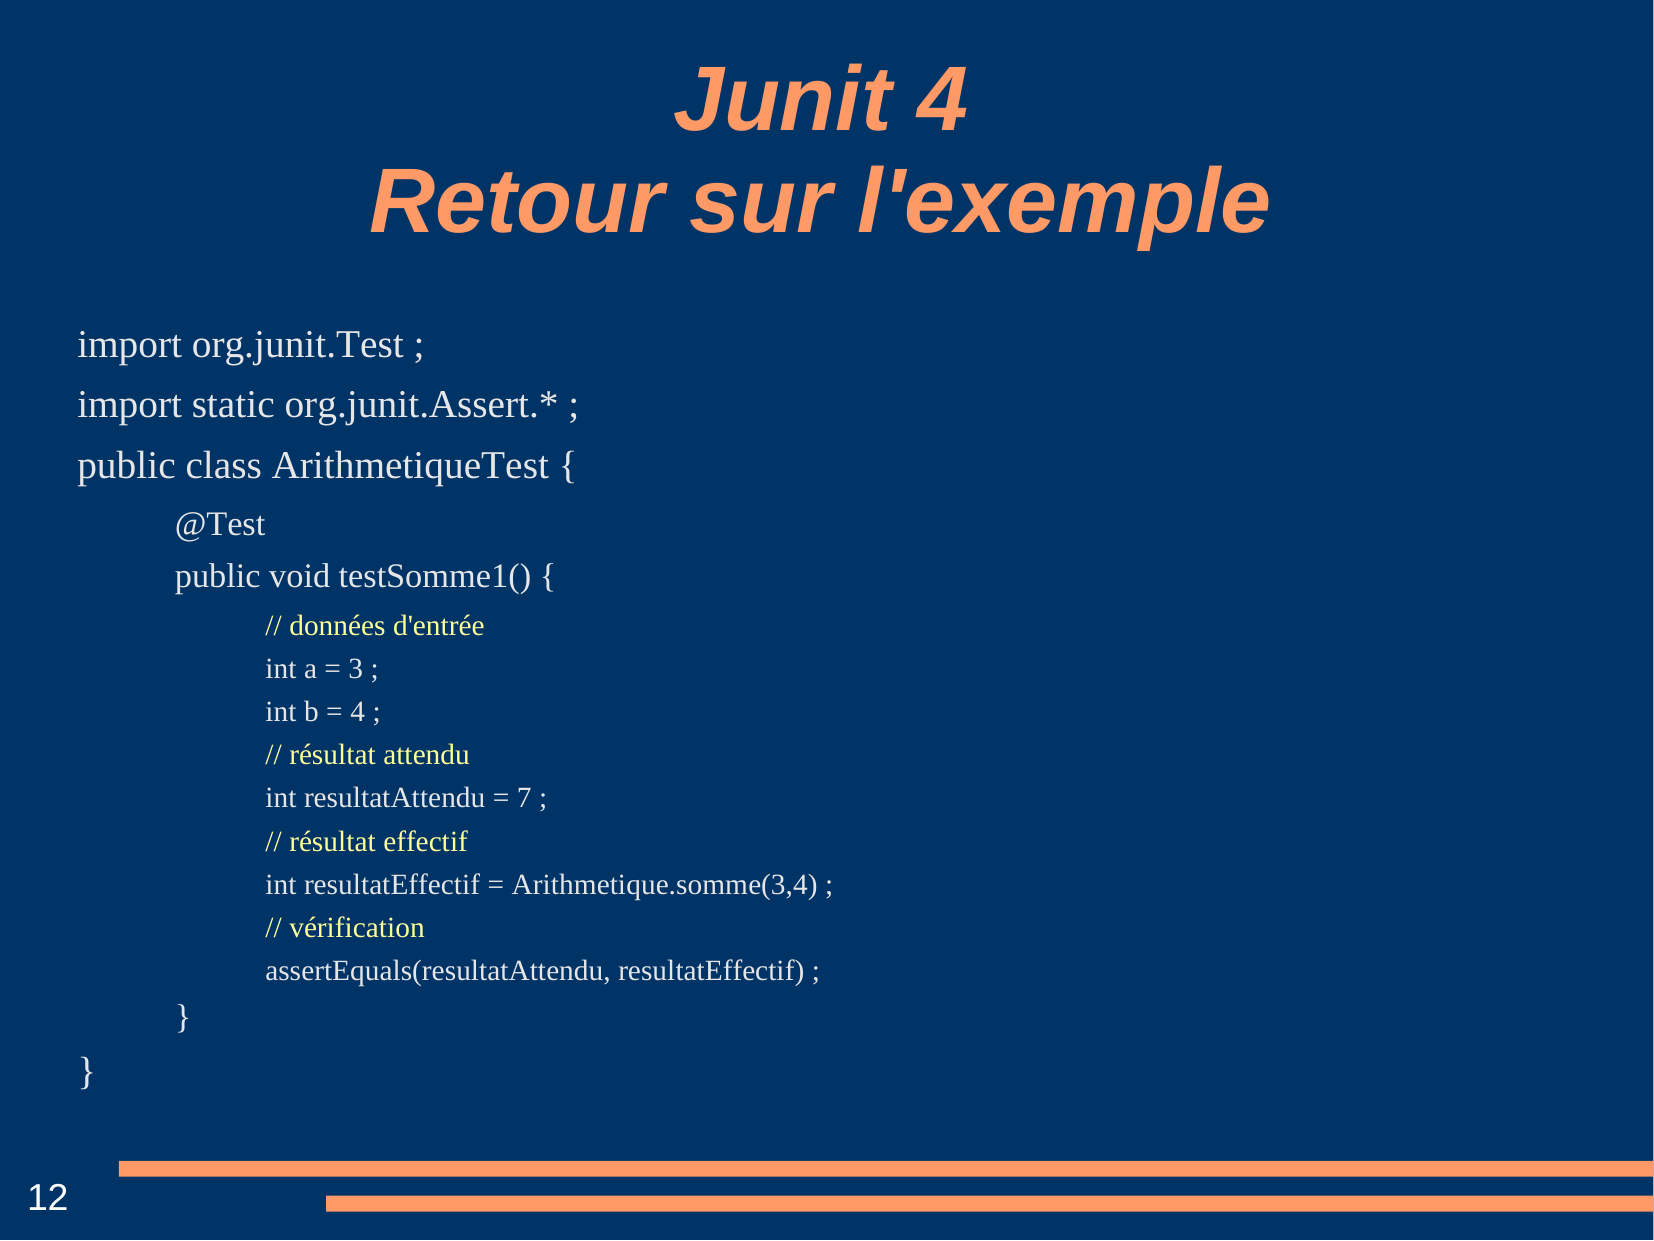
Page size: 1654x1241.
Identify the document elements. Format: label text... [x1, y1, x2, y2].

title Junit 4 Retour sur l'exemple [35, 46, 1607, 254]
list import org.junit.Test ; import static org.junit.Assert.* ; public class ArithmetiqueTest { @Test public void testSomme1() { // données d'entrée int a = 3 ; int b = 4 ; // résultat attendu int resultatAttendu = 7 ; // résultat effectif int resultatEffectif = Arithmetique.somme(3,4) ; // vérification assertEquals(resultatAttendu, resultatEffectif) ; } } [35, 322, 1607, 1099]
